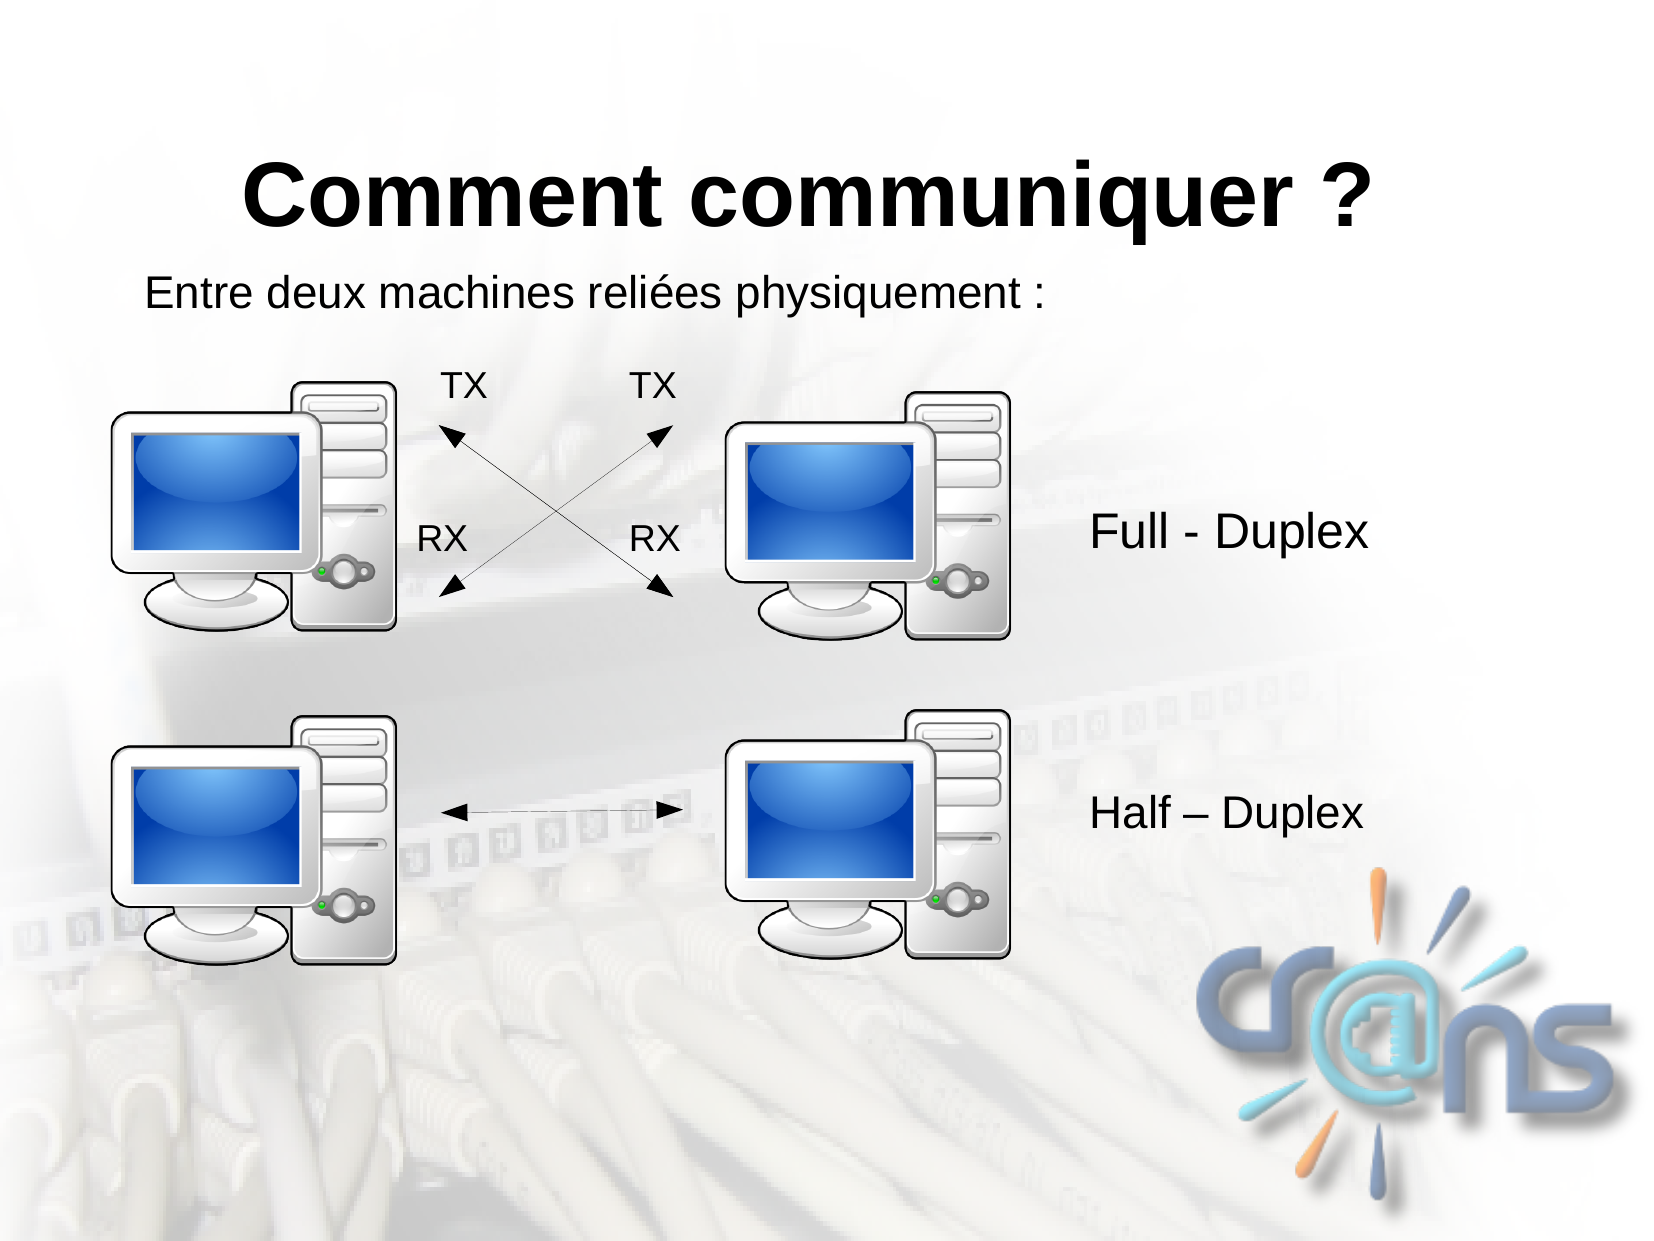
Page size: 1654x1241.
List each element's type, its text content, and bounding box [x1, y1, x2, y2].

picture [0, 0, 1654, 1241]
text_box Half – Duplex [1074, 779, 1512, 846]
text_box Full - Duplex [1074, 496, 1560, 579]
text_box RX [401, 510, 497, 567]
text_box RX [614, 510, 709, 567]
title Comment communiquer ? [82, 90, 1536, 298]
text_box TX [614, 356, 733, 414]
text_box TX [425, 356, 544, 414]
text_box Entre deux machines reliées physiquement : [129, 259, 1477, 343]
text_box RX [614, 555, 630, 567]
